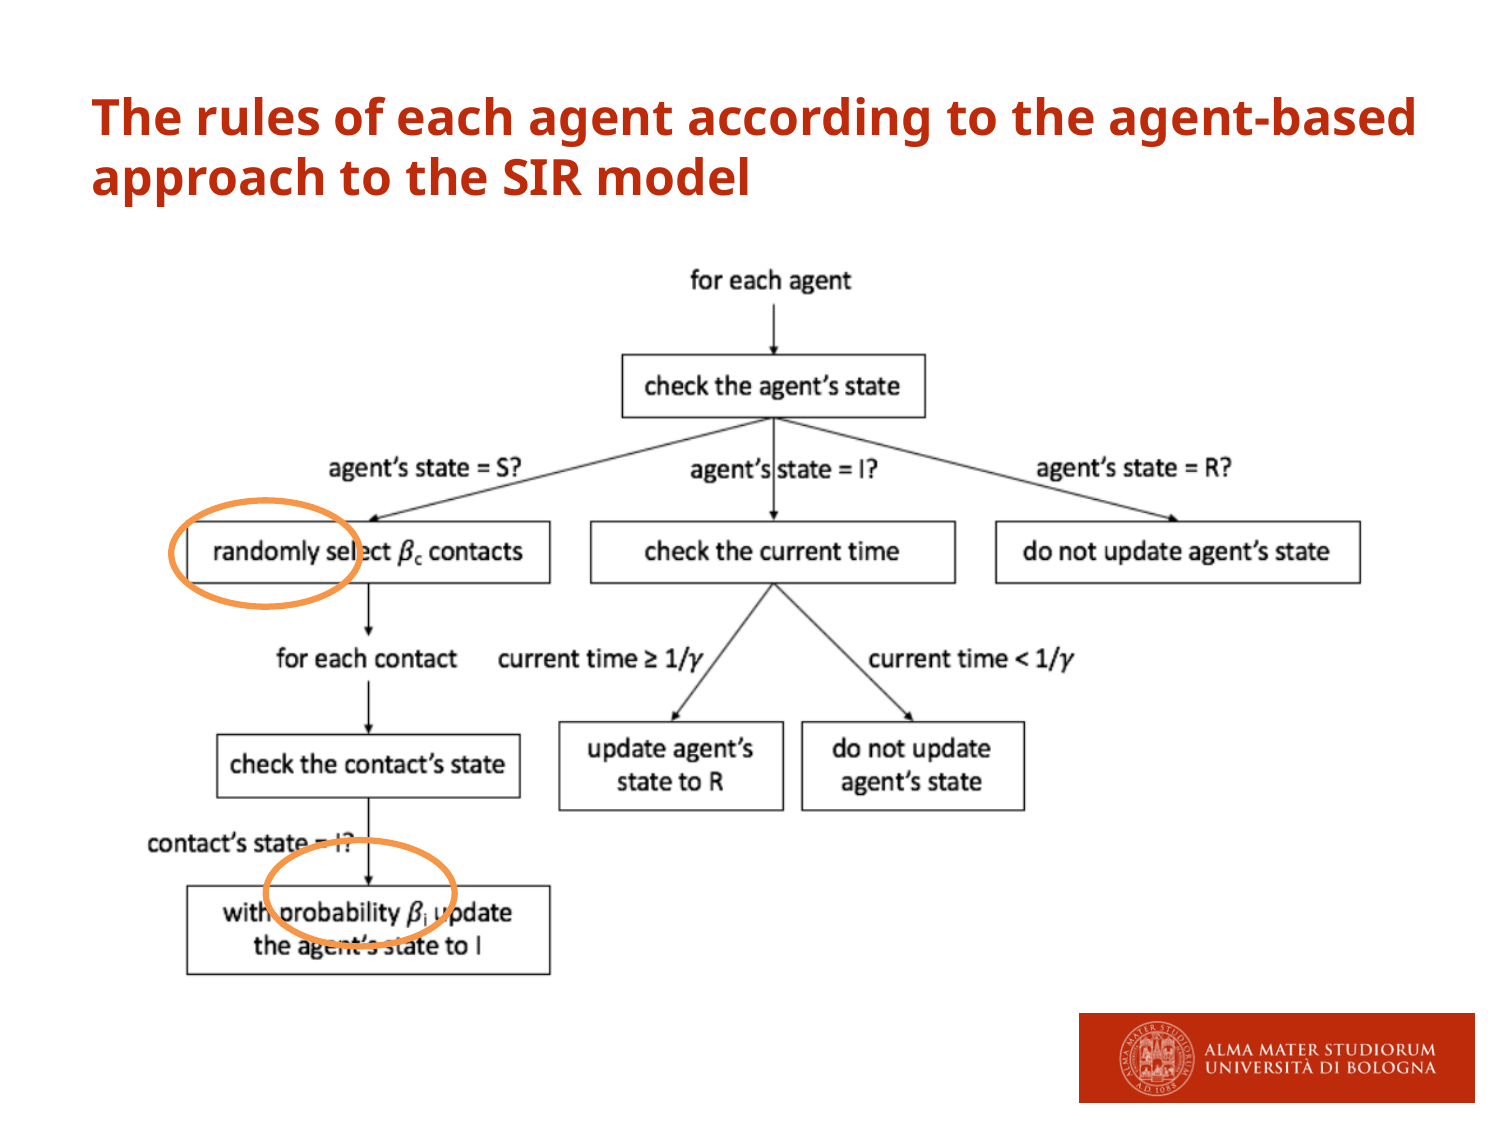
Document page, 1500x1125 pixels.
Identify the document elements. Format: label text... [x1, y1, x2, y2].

picture [86, 231, 1414, 988]
text_box The rules of each agent according to the agent-based approach to the SIR model [76, 78, 1447, 185]
